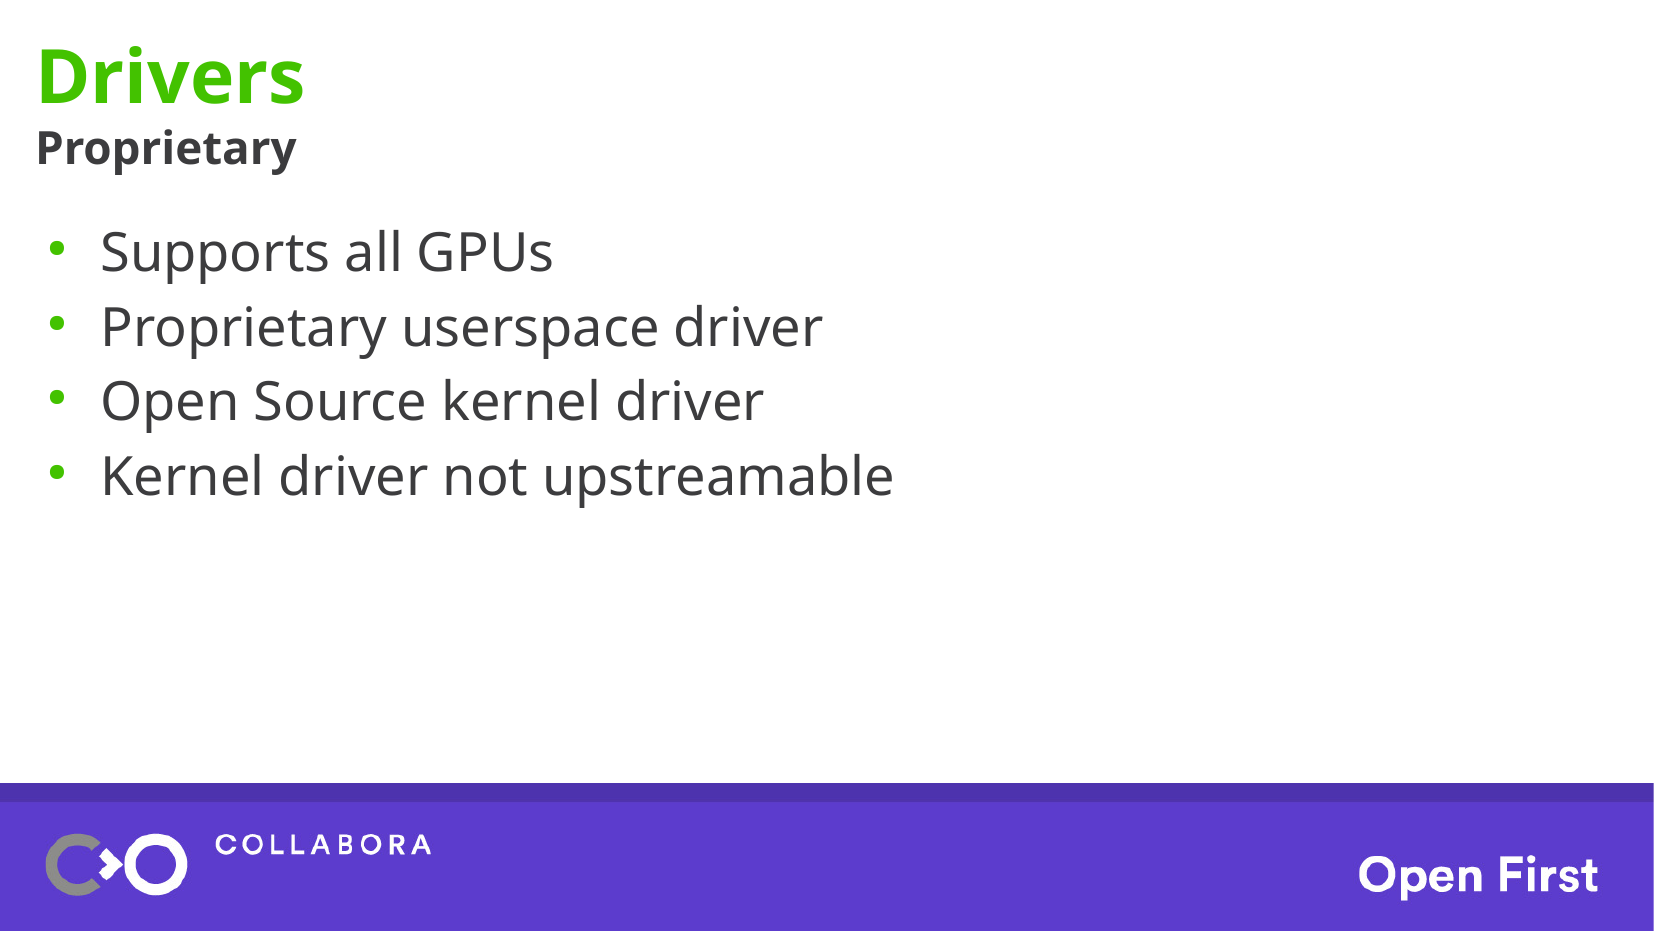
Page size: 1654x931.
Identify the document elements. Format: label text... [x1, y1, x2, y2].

picture [0, 0, 1654, 931]
title Drivers Proprietary [35, 28, 1608, 193]
list Supports all GPUs Proprietary userspace driver Open Source kernel driver Kernel driver not upstreamable [29, 207, 1602, 851]
